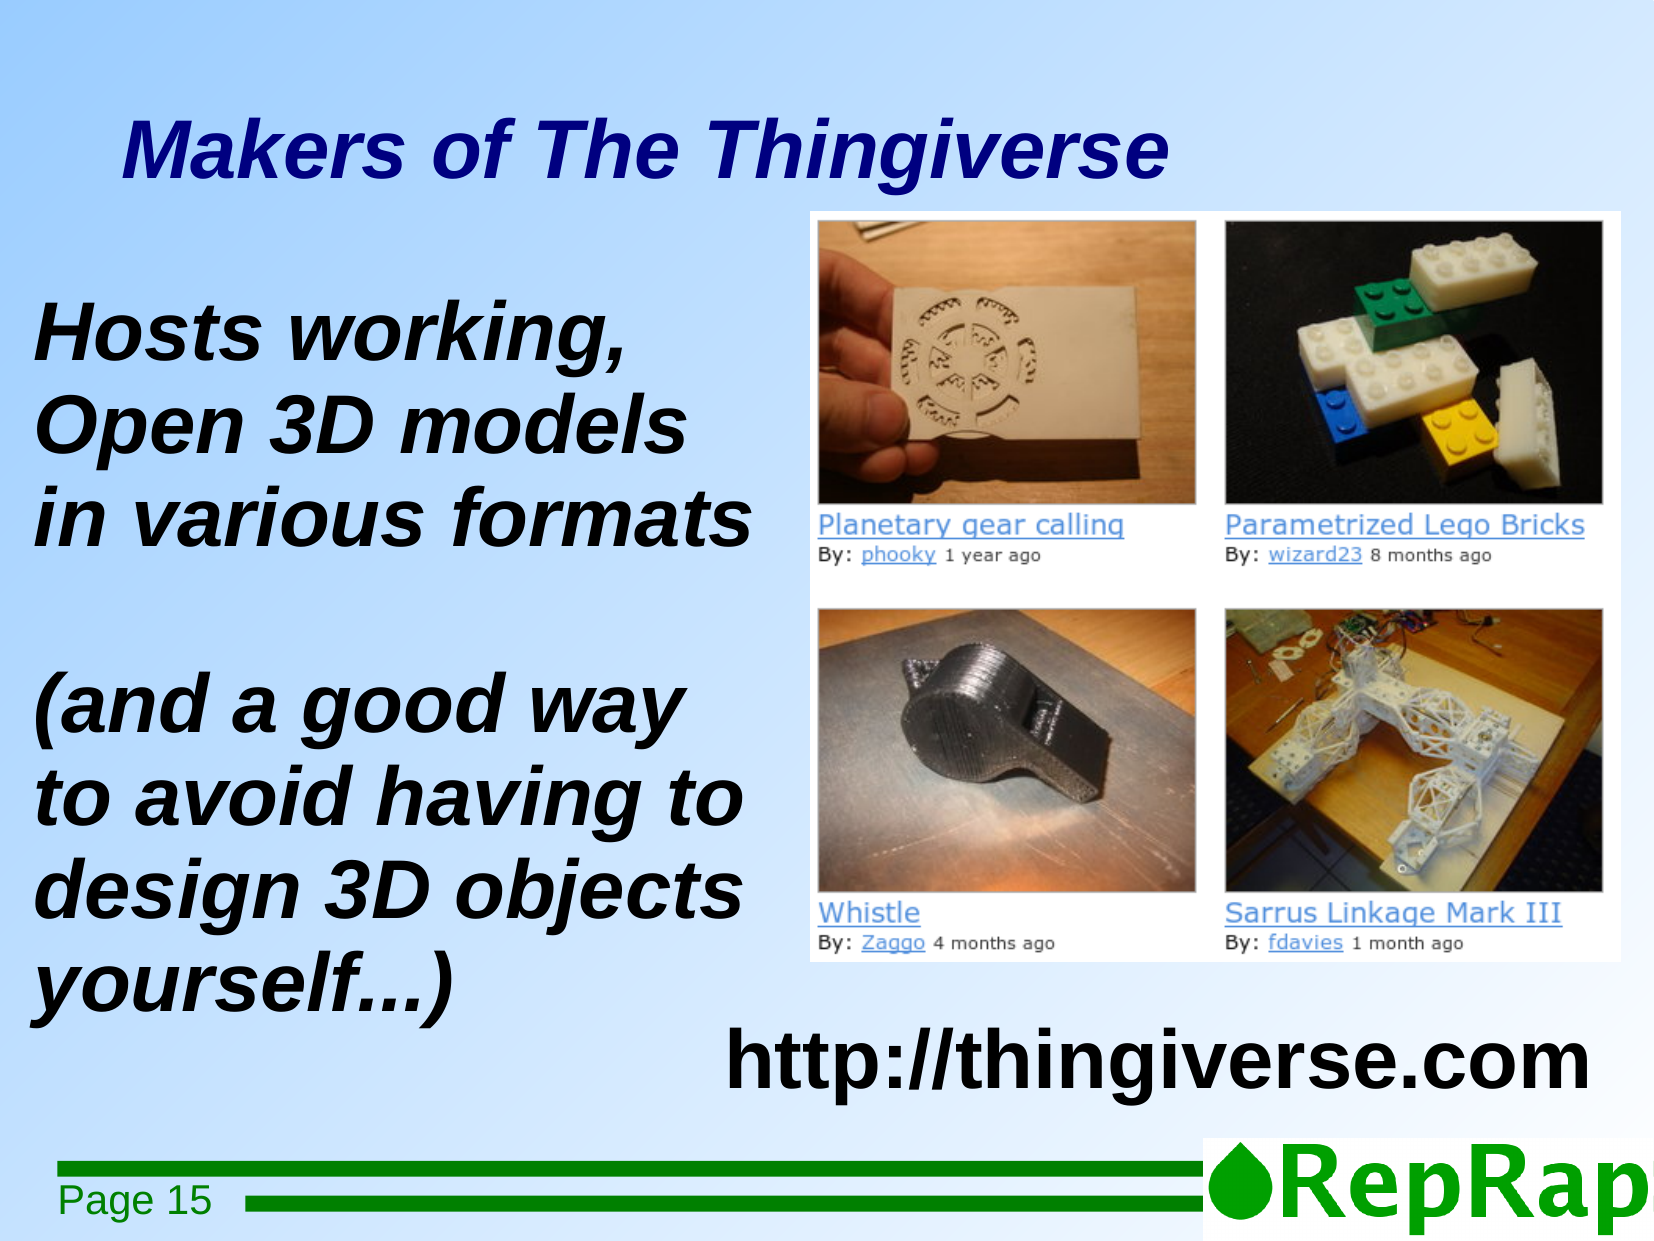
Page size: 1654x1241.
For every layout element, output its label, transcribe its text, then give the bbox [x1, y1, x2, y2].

title Makers of The Thingiverse [121, 46, 1534, 254]
picture [1203, 1138, 1654, 1241]
picture [810, 211, 1621, 962]
text_box Hosts working, Open 3D models in various formats (and a good way to avoid having to design 3D objects yourself...) [33, 284, 778, 1029]
text_box http://thingiverse.com [724, 827, 1595, 1107]
